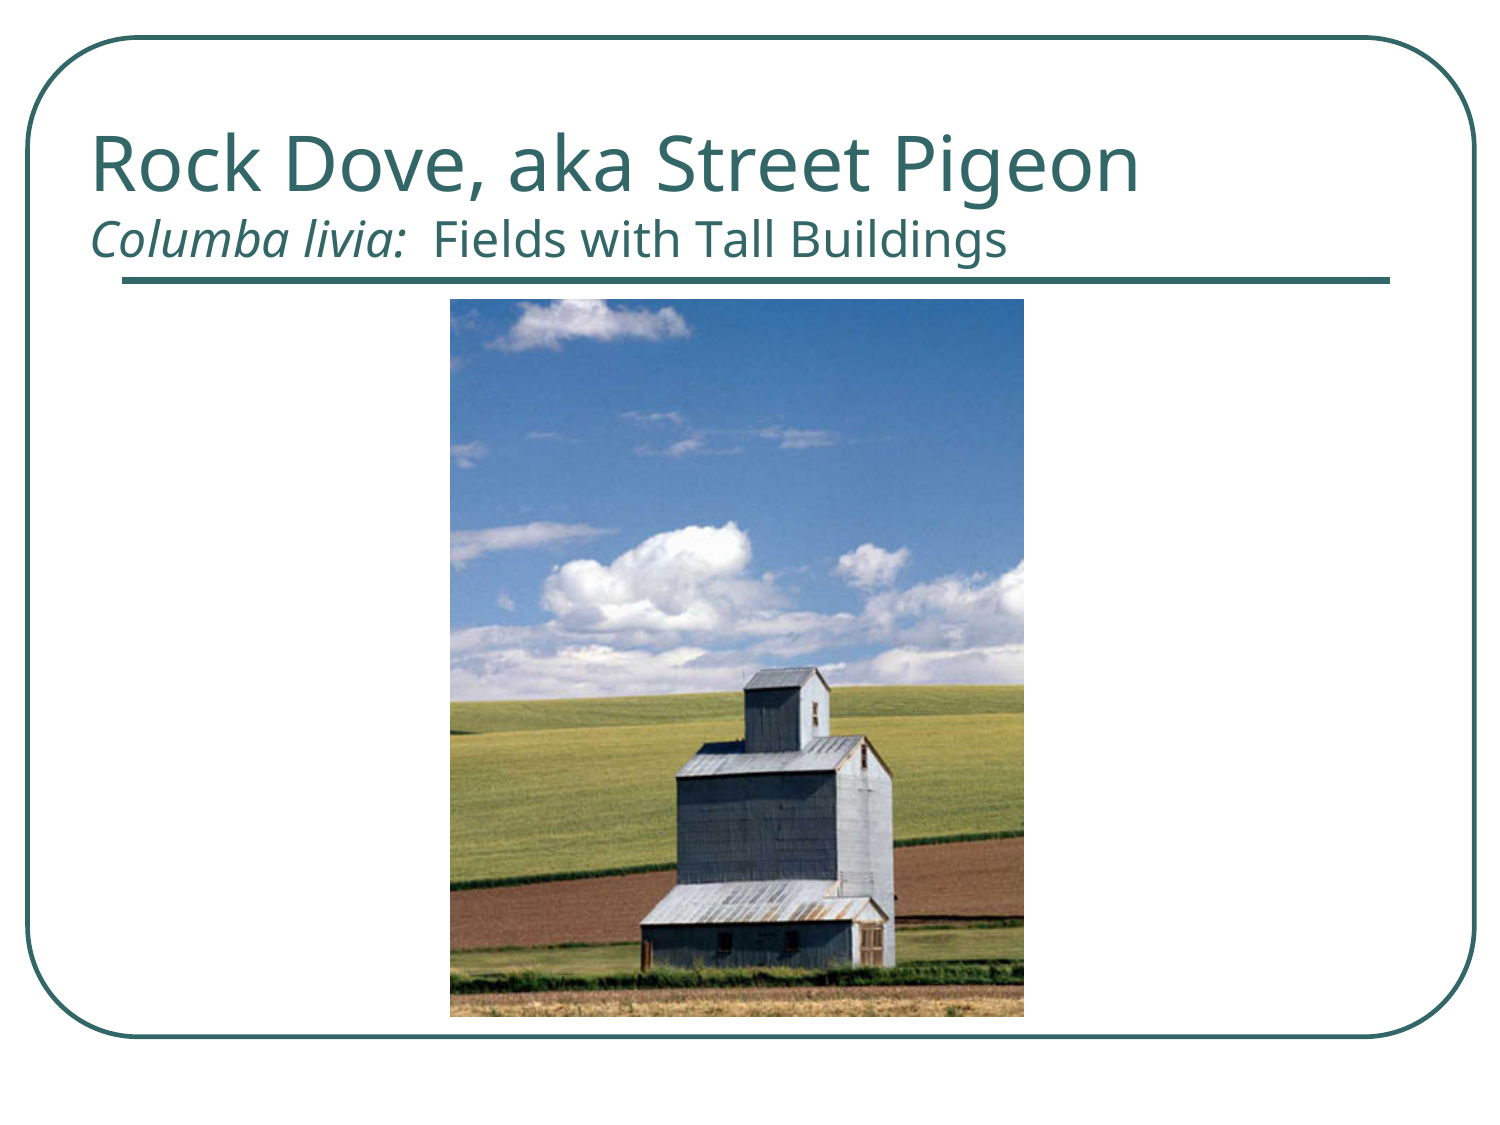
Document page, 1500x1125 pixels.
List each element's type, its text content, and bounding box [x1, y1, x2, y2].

picture [450, 299, 1024, 1017]
title Rock Dove, aka Street Pigeon Columba livia: Fields with Tall Buildings [74, 87, 1388, 275]
